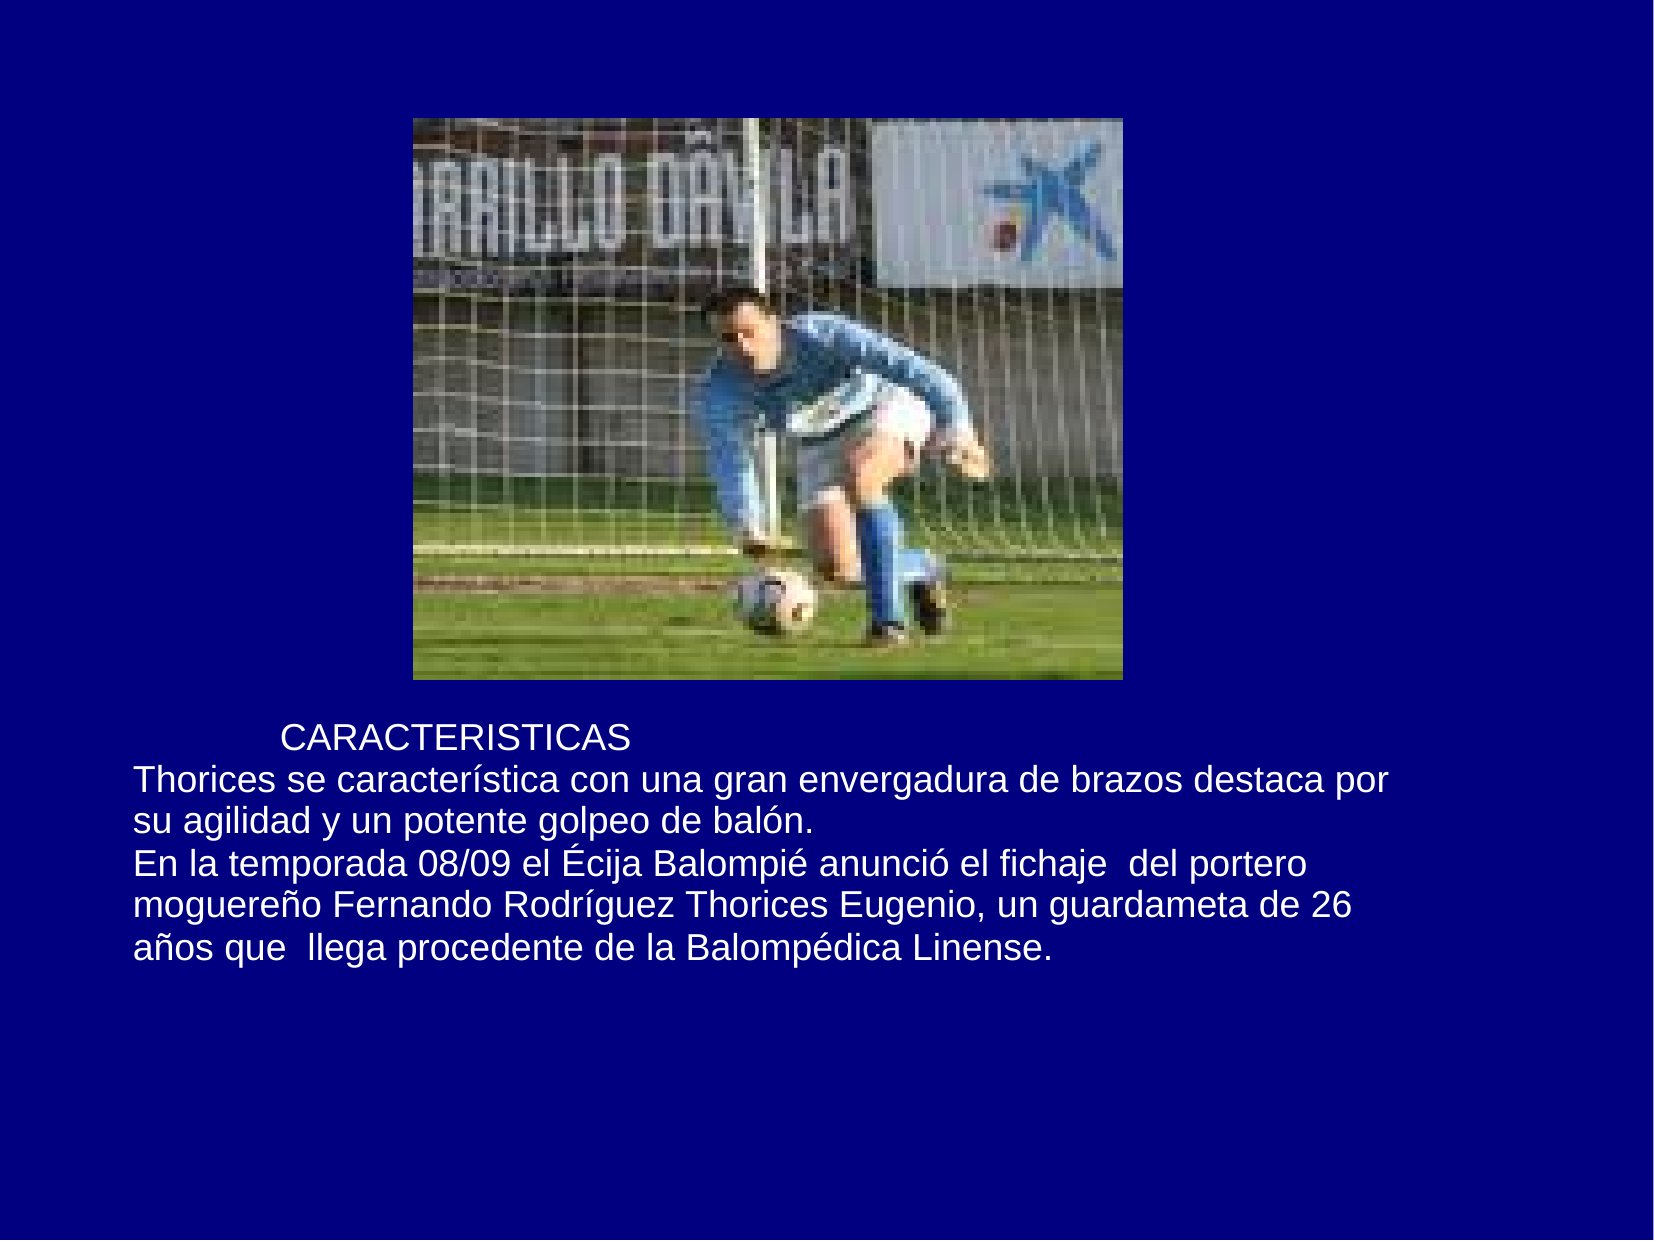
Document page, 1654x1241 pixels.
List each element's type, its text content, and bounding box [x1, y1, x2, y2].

picture [413, 118, 1123, 680]
text_box CARACTERISTICAS Thorices se característica con una gran envergadura de brazos destaca por su agilidad y un potente golpeo de balón. En la temporada 08/09 el Écija Balompié anunció el fichaje del portero moguereño Fernando Rodríguez Thorices Eugenio, un guardameta de 26 años que llega procedente de la Balompédica Linense. [118, 708, 1418, 1173]
